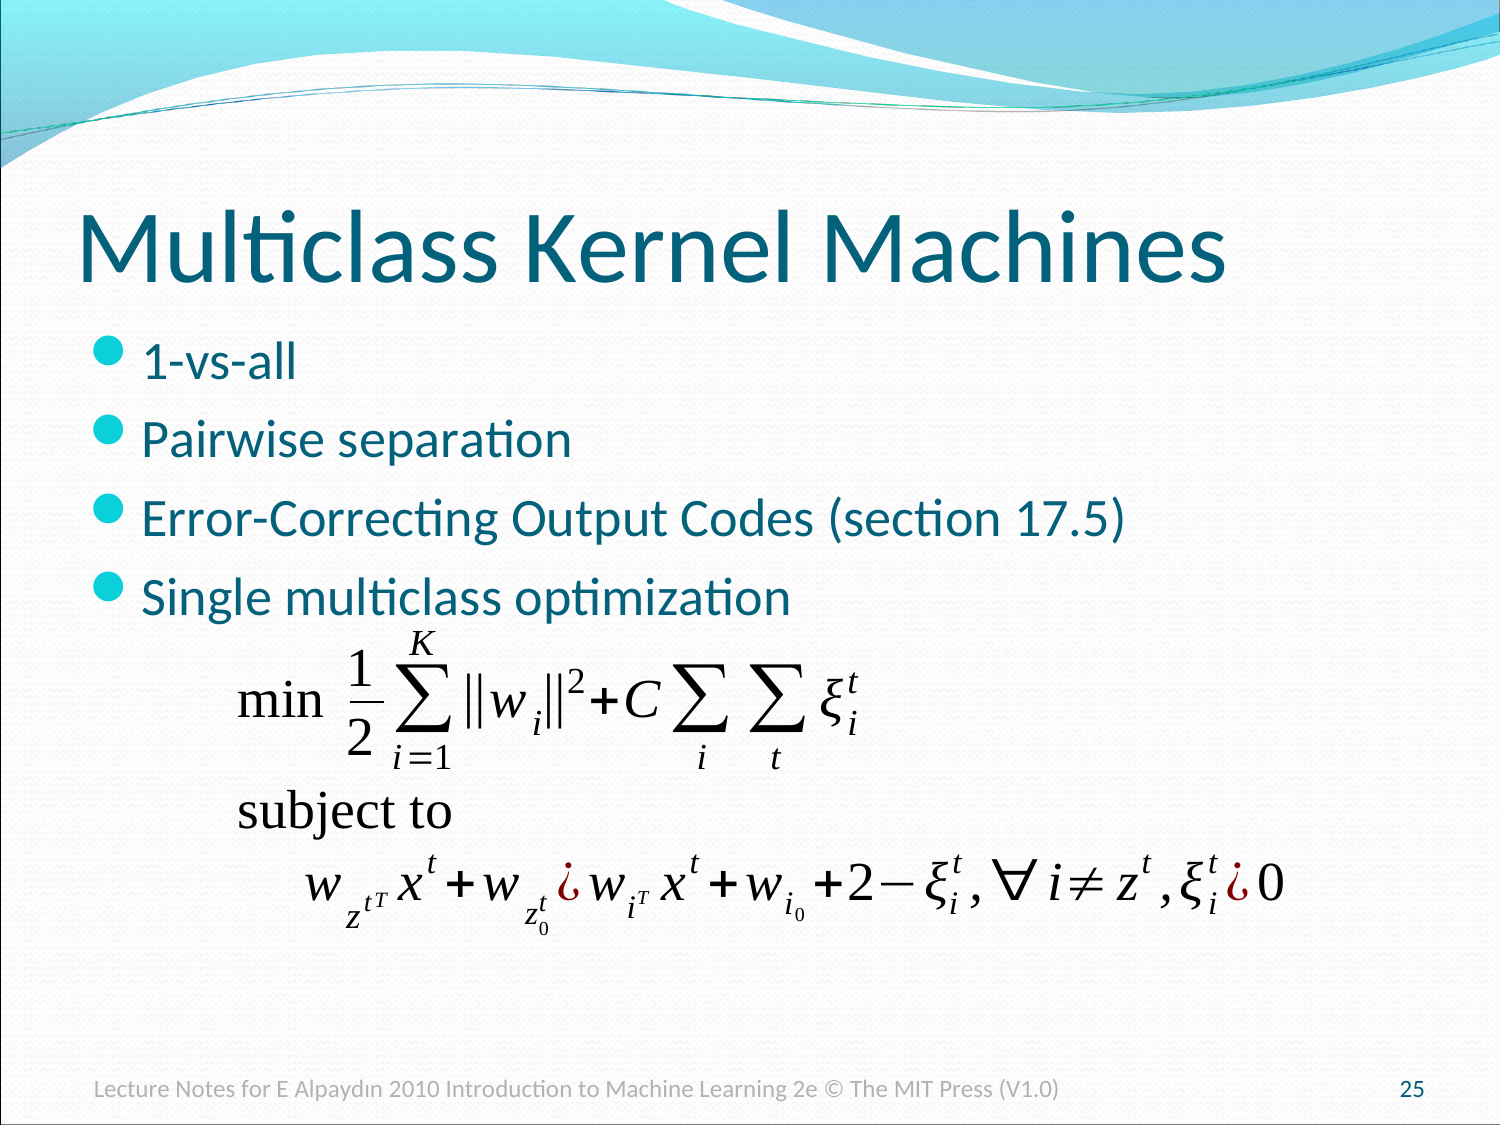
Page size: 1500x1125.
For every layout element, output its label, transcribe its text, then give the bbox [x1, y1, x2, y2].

title Multiclass Kernel Machines [75, 45, 1426, 304]
chart [223, 621, 1312, 939]
text_box <number> [1299, 1042, 1426, 1103]
picture [0, 0, 1500, 1125]
list 1-vs-all Pairwise separation Error-Correcting Output Codes (section 17.5) Single multiclass optimization [75, 317, 1426, 1038]
text_box Lecture Notes for E Alpaydın 2010 Introduction to Machine Learning 2e © The MIT Press (V1.0) [93, 1042, 1254, 1103]
